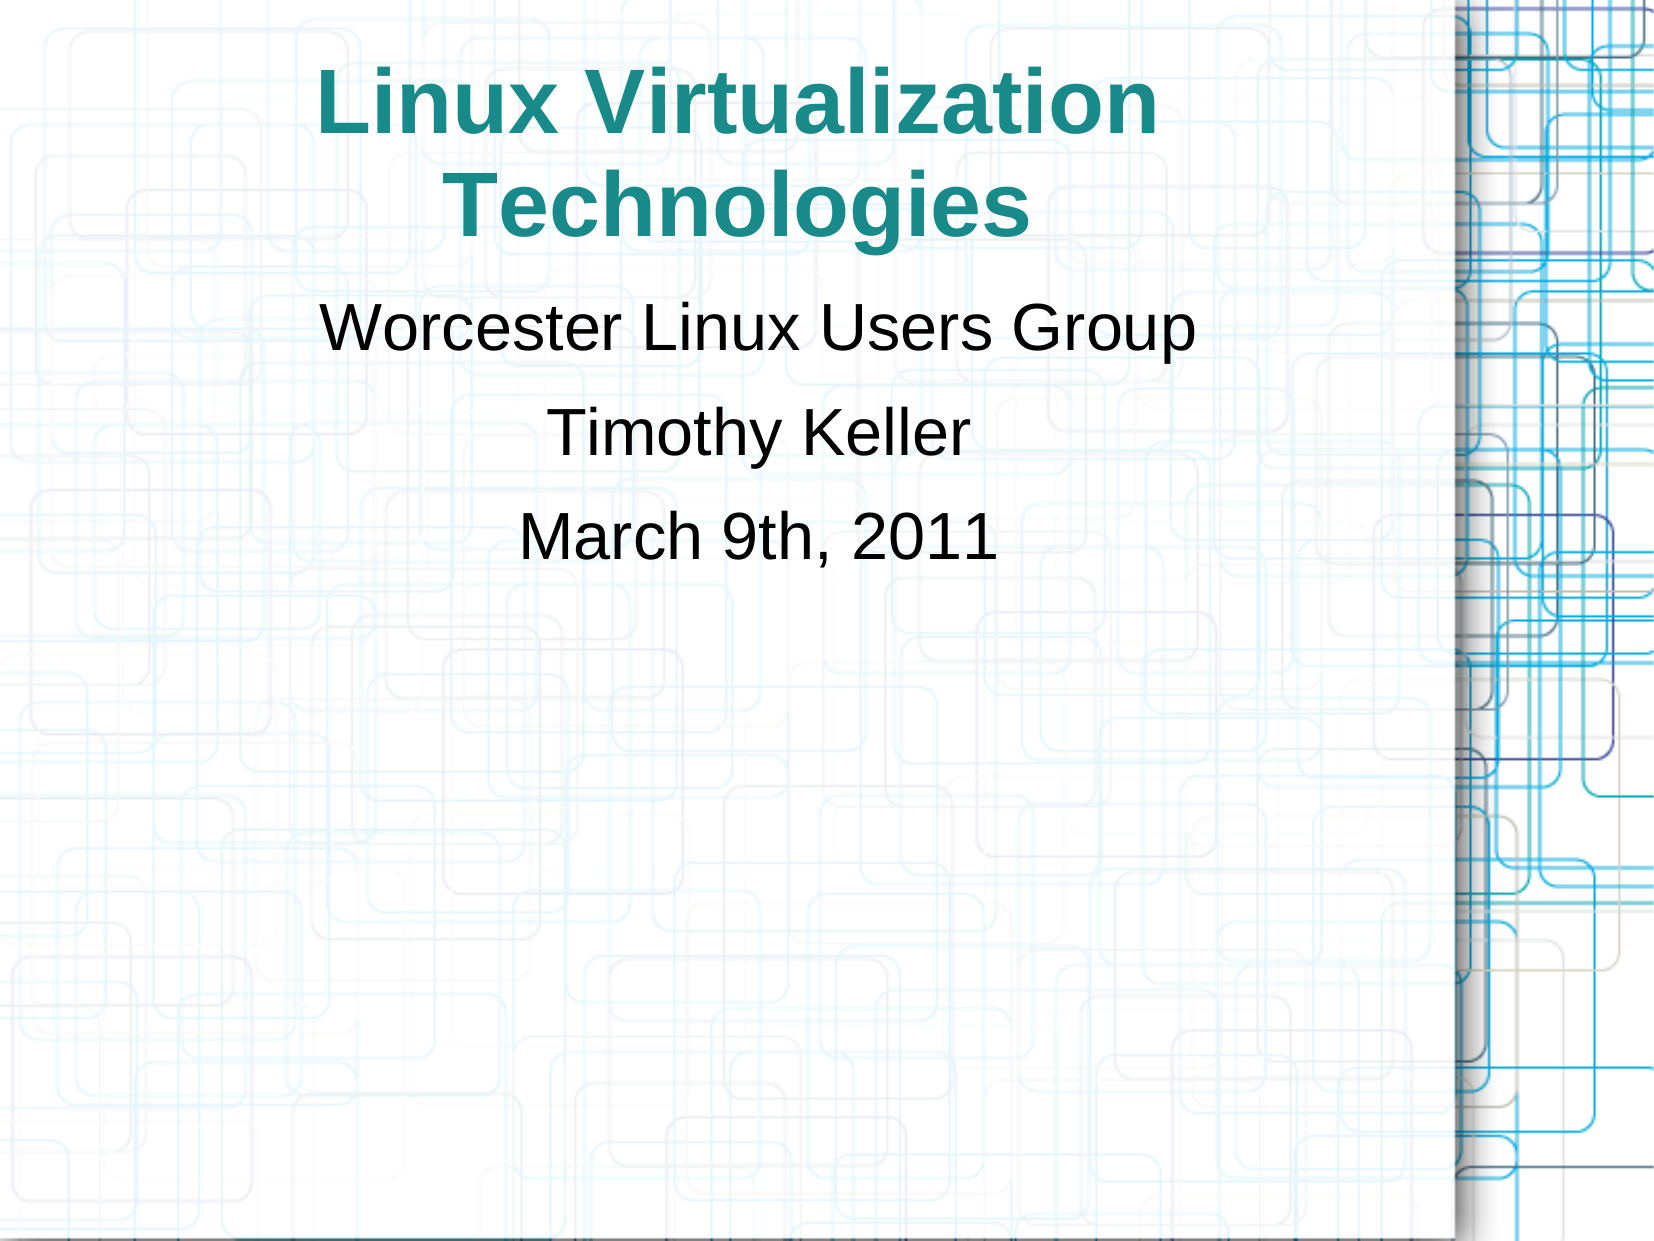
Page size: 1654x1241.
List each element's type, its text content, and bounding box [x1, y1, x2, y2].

title Linux Virtualization Technologies [59, 50, 1418, 256]
list Worcester Linux Users Group Timothy Keller March 9th, 2011 [82, 290, 1418, 1094]
picture [0, 0, 1654, 1241]
